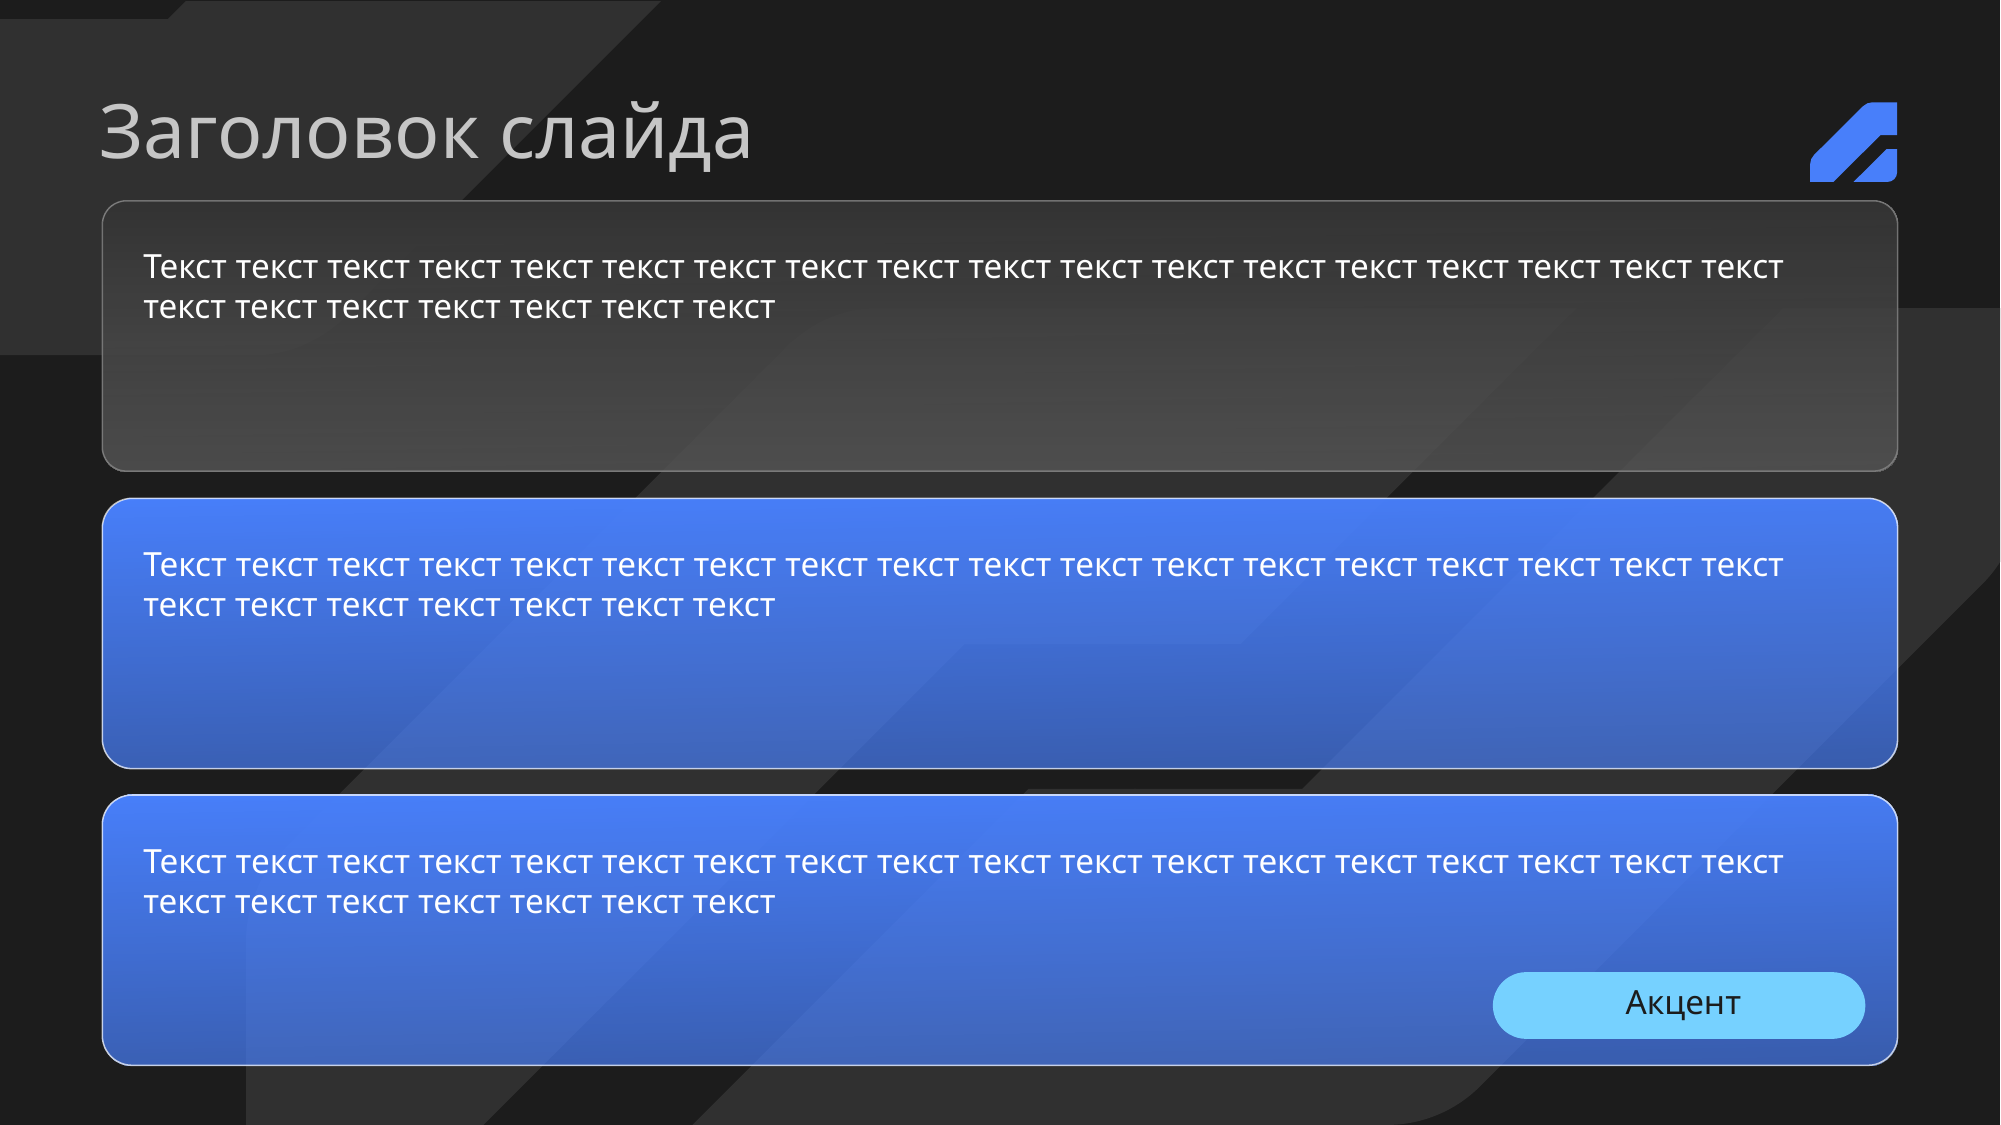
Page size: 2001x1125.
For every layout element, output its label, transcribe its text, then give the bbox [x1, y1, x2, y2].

text_box [102, 498, 1898, 769]
text_box Акцент [1568, 973, 1799, 1030]
text_box [102, 200, 1898, 472]
title Заголовок слайда [84, 86, 1810, 179]
text_box Текст текст текст текст текст текст текст текст текст текст текст текст текст текст текст текст текст текст текст текст текст текст текст текст текст [128, 238, 1808, 335]
text_box Текст текст текст текст текст текст текст текст текст текст текст текст текст текст текст текст текст текст текст текст текст текст текст текст текст [128, 832, 1808, 929]
text_box Текст текст текст текст текст текст текст текст текст текст текст текст текст текст текст текст текст текст текст текст текст текст текст текст текст [128, 535, 1808, 632]
text_box [102, 795, 1898, 1066]
